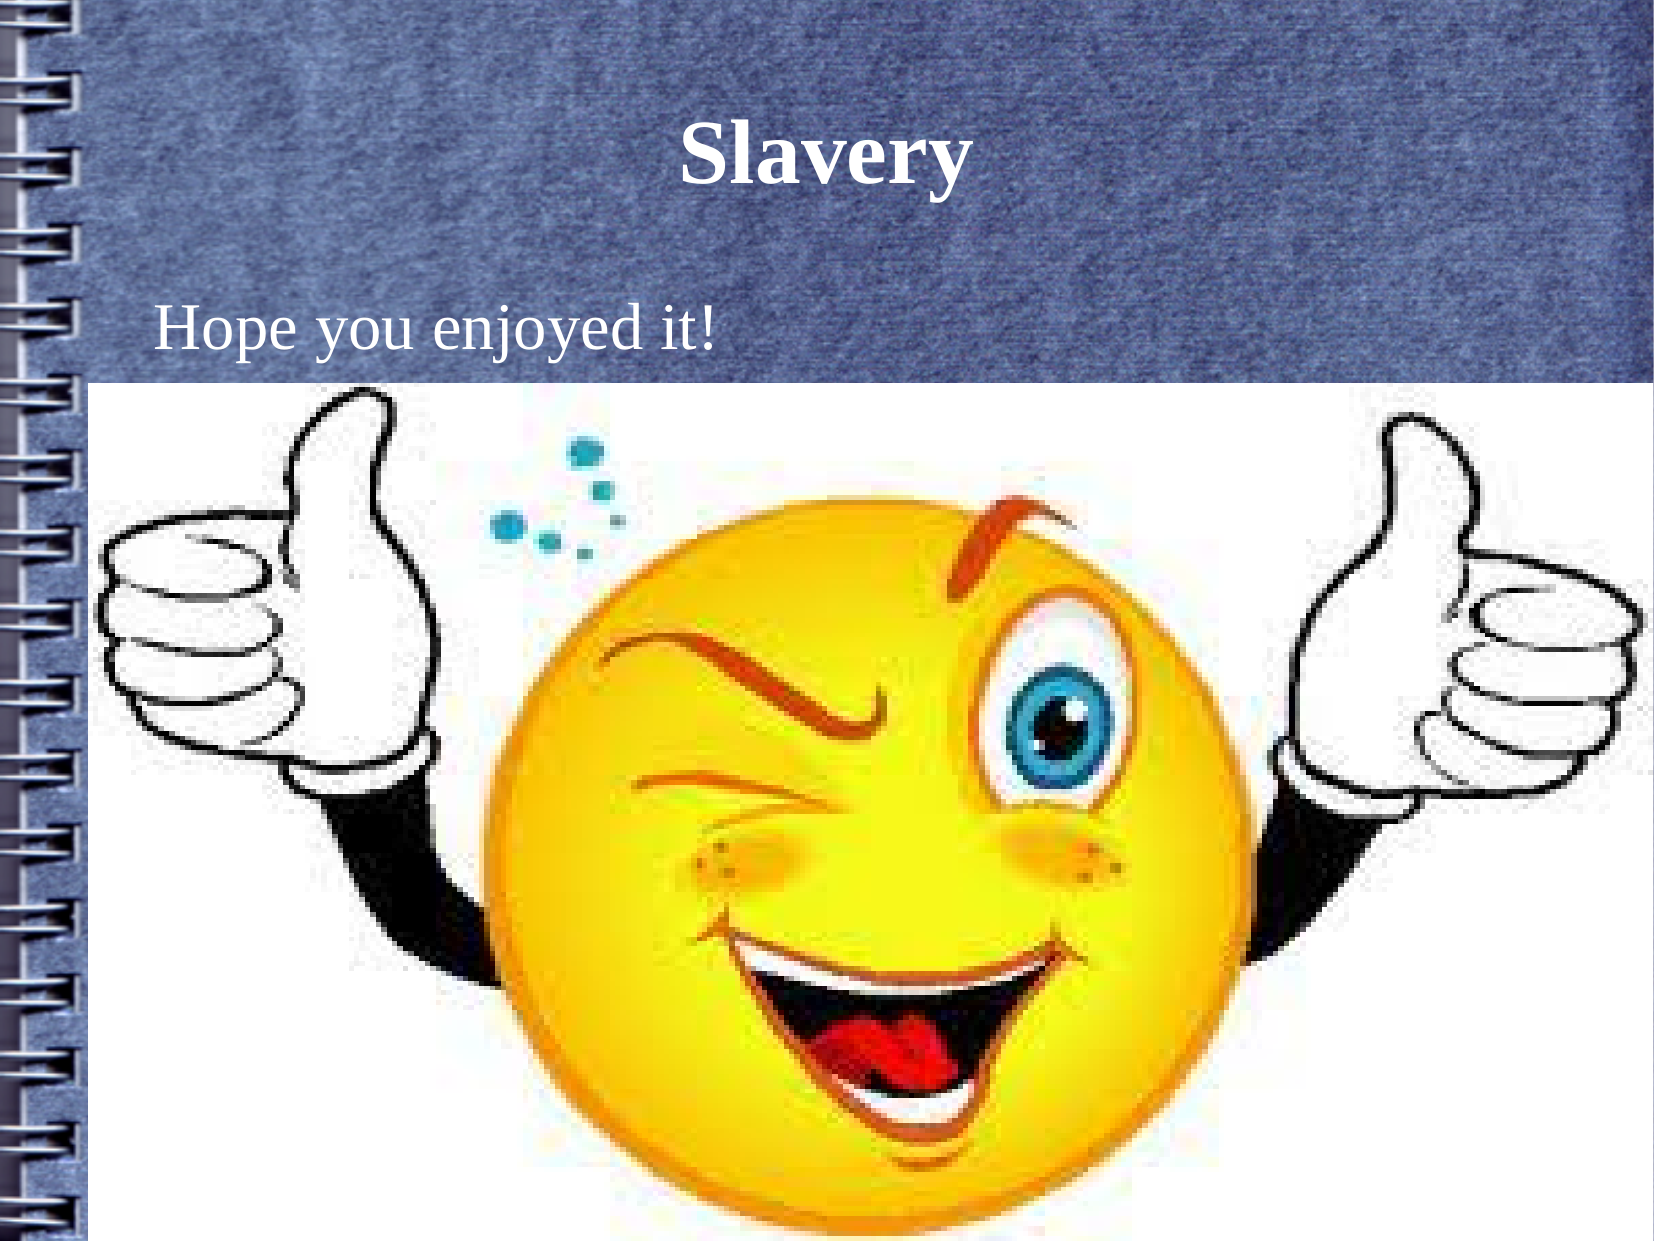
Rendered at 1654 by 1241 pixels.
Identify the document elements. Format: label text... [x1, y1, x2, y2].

picture [0, 0, 1654, 1241]
list Hope you enjoyed it! [82, 290, 1571, 1109]
title Slavery [82, 49, 1571, 257]
